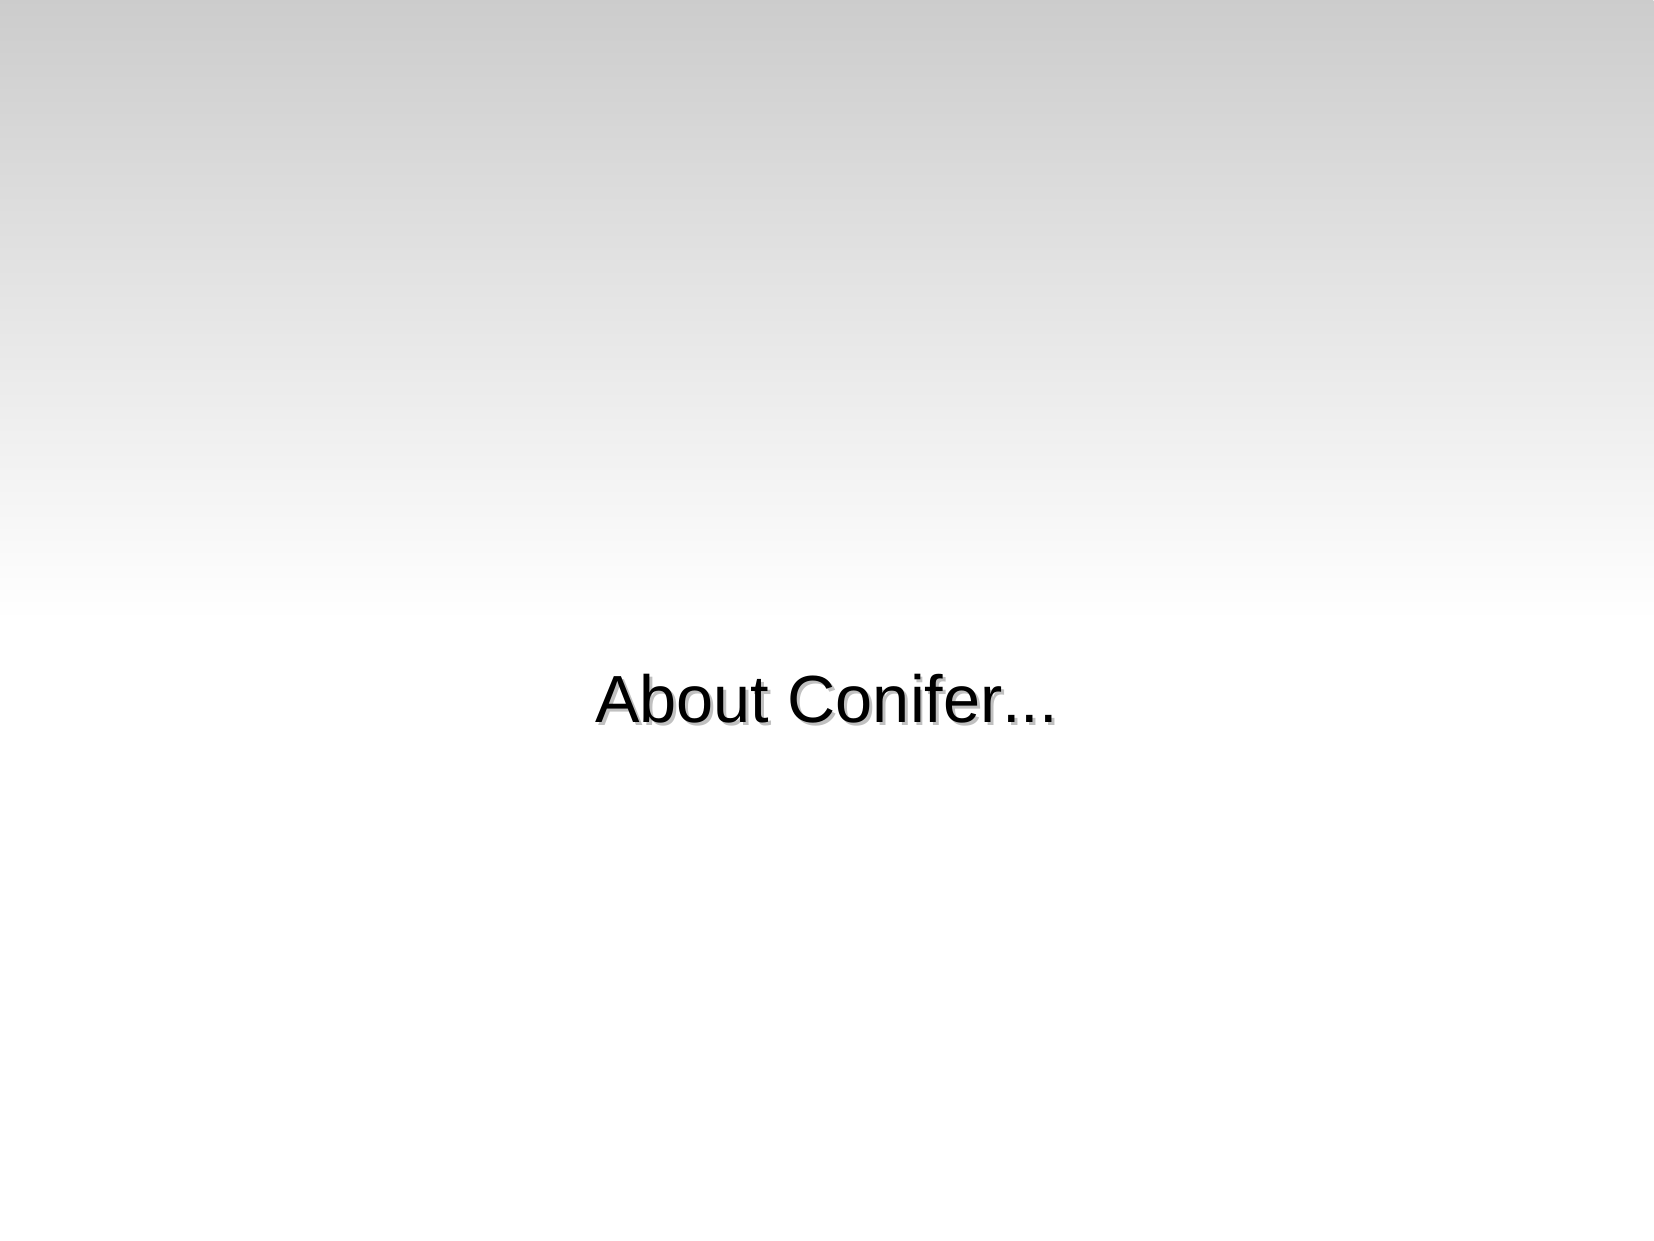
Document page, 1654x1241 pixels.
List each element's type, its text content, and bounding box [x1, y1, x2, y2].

subtitle About Conifer... [82, 290, 1571, 1109]
